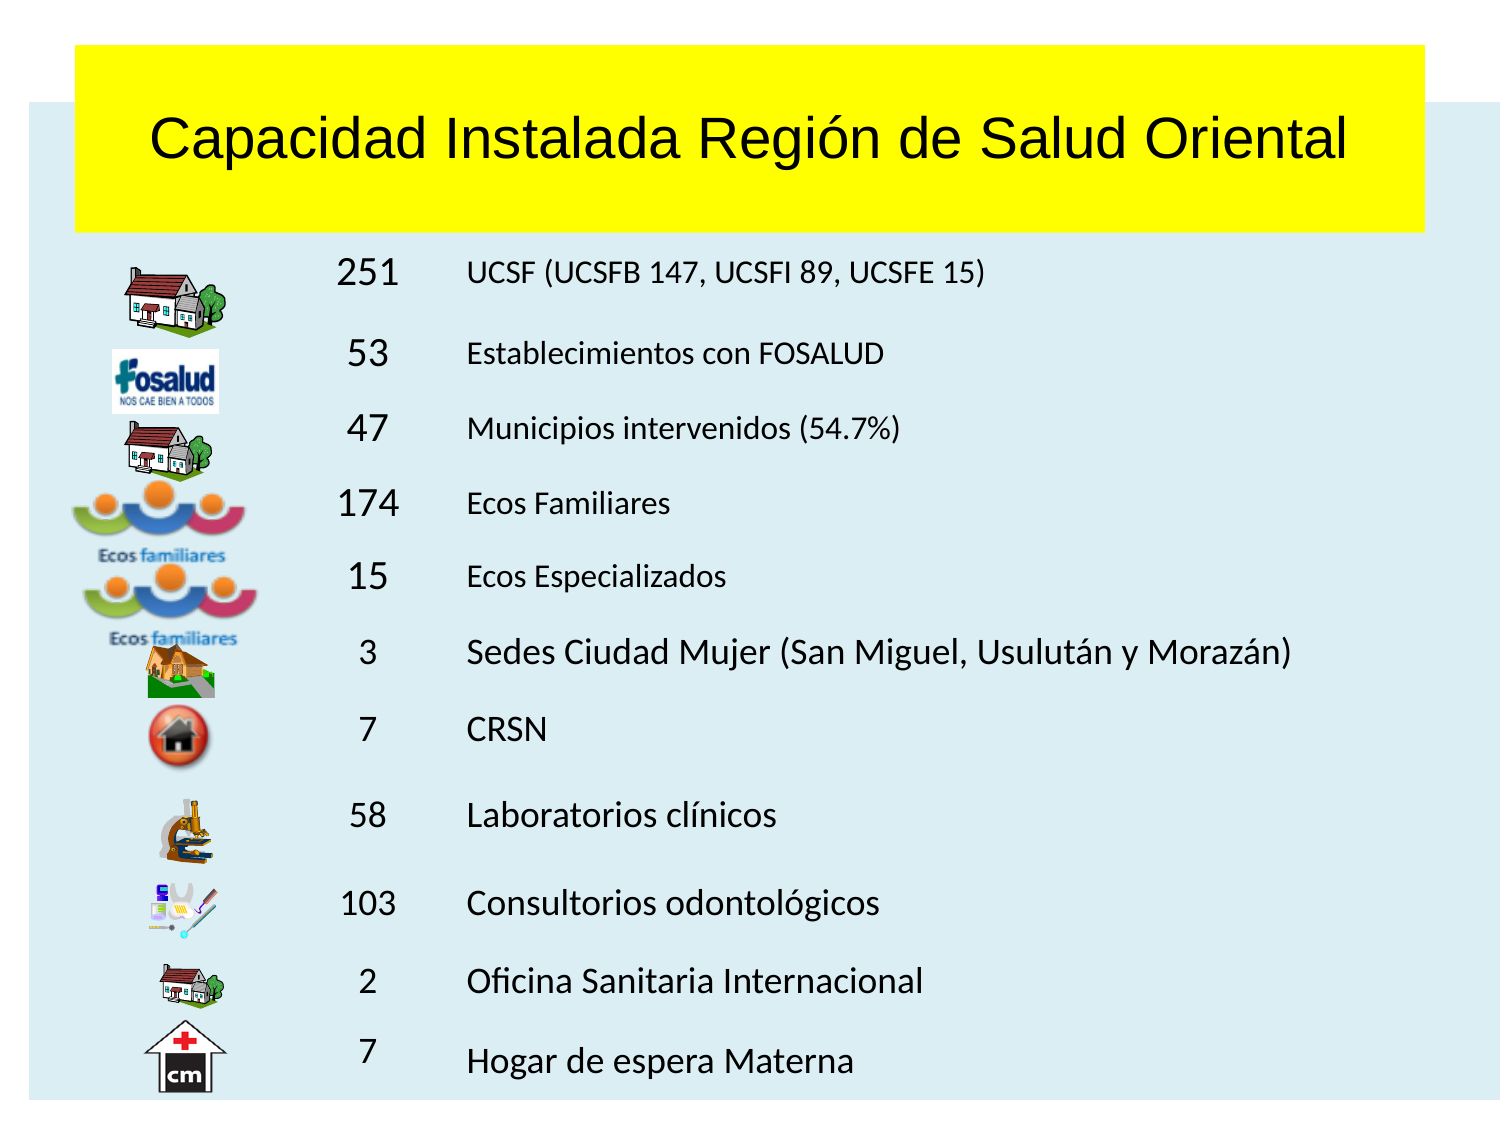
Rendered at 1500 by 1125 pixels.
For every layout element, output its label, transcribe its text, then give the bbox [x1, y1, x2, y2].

table_header [29, 102, 75, 232]
table_cell [29, 1028, 131, 1100]
table_cell [219, 653, 284, 697]
table_cell Laboratorios clínicos [452, 767, 1500, 870]
table_cell 53 [284, 318, 452, 393]
picture [41, 420, 302, 698]
table_cell [29, 318, 284, 393]
table_cell UCSF (UCSFB 147, UCSFI 89, UCSFE 15) [452, 232, 1500, 318]
picture [147, 881, 220, 941]
picture [112, 349, 219, 415]
picture [159, 798, 213, 864]
table_cell Ecos Familiares [452, 469, 1500, 544]
table_cell 7 [284, 697, 452, 767]
table_cell Municipios intervenidos (54.7%) [452, 393, 1500, 469]
table_cell Sedes Ciudad Mujer (San Miguel, Usulután y Morazán) [452, 614, 1500, 697]
picture [131, 964, 241, 1104]
table_cell 7 [284, 1028, 452, 1100]
table_cell 47 [284, 393, 452, 469]
chart [147, 653, 219, 700]
table_cell [241, 1028, 284, 1100]
picture [147, 704, 214, 773]
table_cell CRSN [452, 697, 1500, 767]
table_cell 2 [284, 941, 452, 1028]
table_cell Establecimientos con FOSALUD [452, 318, 1500, 393]
table_cell 58 [284, 767, 452, 870]
picture [123, 267, 227, 338]
table_cell [29, 697, 284, 767]
table_cell Consultorios odontológicos [452, 870, 1500, 941]
table_cell [29, 941, 284, 1028]
table_cell [29, 469, 53, 614]
title Capacidad Instalada Región de Salud Oriental [75, 45, 1425, 233]
table_cell Ecos Especializados [452, 544, 1500, 614]
table_header [1425, 102, 1500, 232]
table_cell [29, 767, 284, 870]
table_cell 3 [284, 614, 452, 697]
table_cell Hogar de espera Materna [452, 1028, 1500, 1100]
table_cell Oficina Sanitaria Internacional [452, 941, 1500, 1028]
table_cell 103 [284, 870, 452, 941]
table_cell [29, 870, 284, 941]
table_cell 251 [284, 233, 452, 318]
table_cell 174 [290, 469, 452, 544]
table_cell [29, 232, 284, 318]
table_cell 15 [302, 544, 452, 614]
table_cell [29, 393, 284, 469]
table_cell [29, 614, 145, 697]
